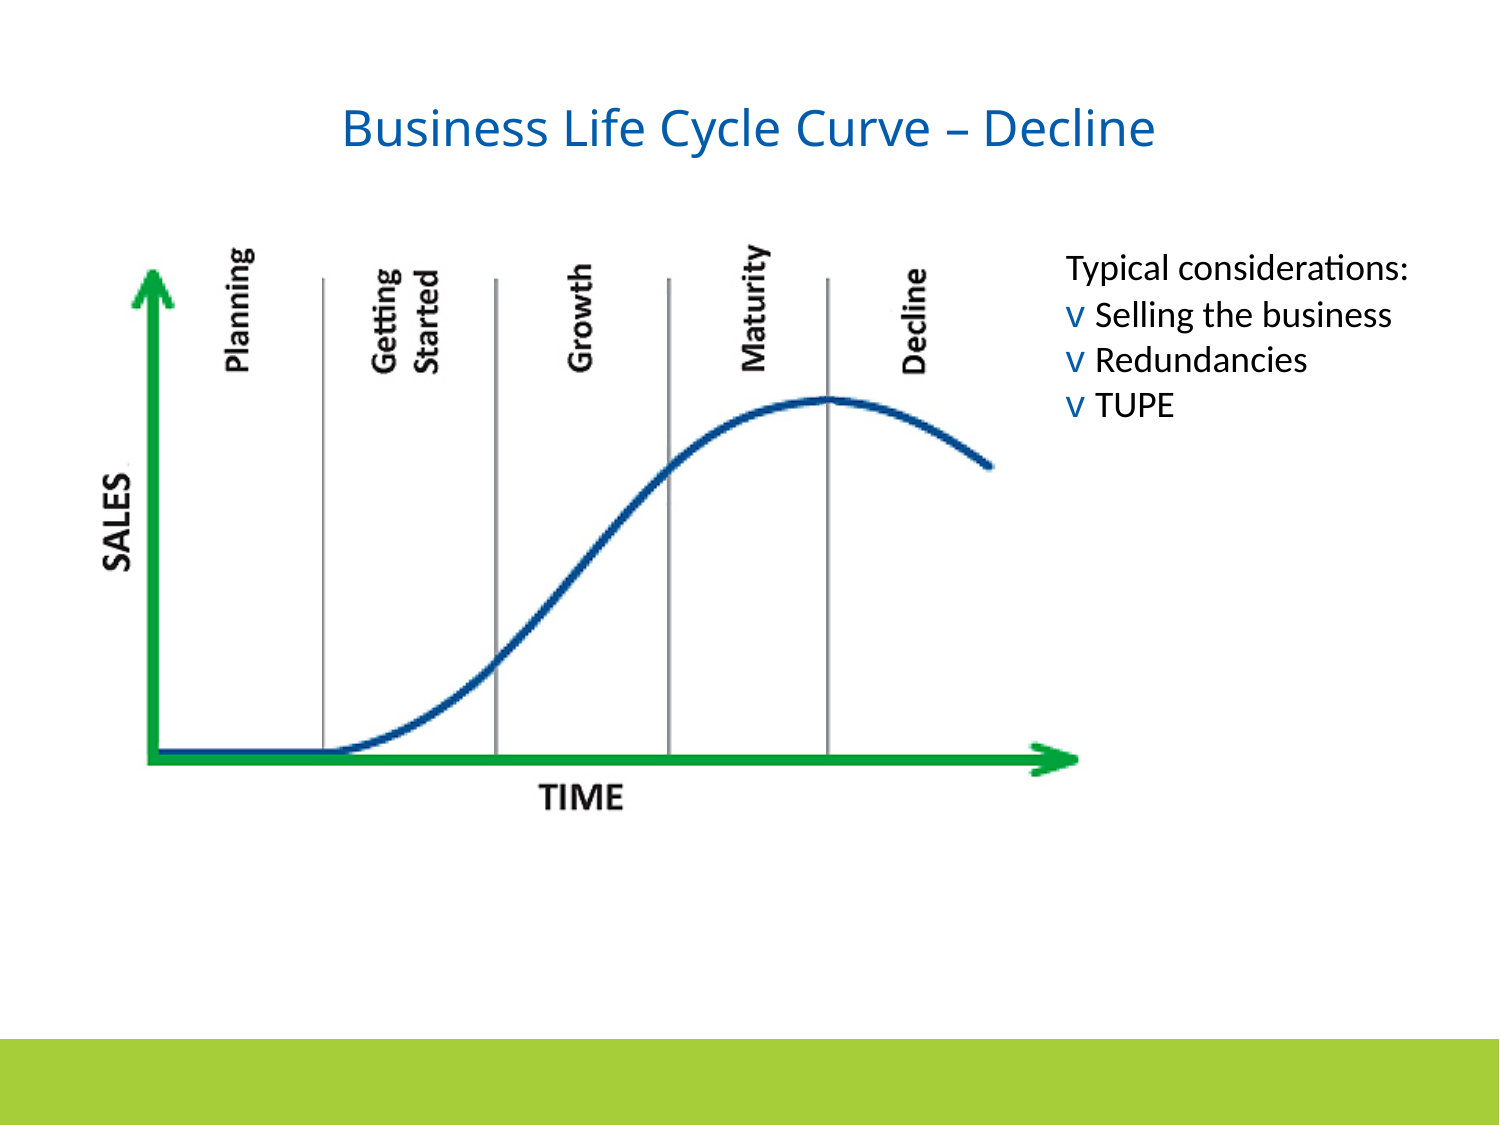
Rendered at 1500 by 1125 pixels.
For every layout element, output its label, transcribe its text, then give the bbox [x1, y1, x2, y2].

text_box Business Life Cycle Curve – Decline [117, 88, 1382, 178]
text_box Typical considerations: v Selling the business v Redundancies v TUPE [1050, 235, 1441, 701]
text_box [0, 1039, 1499, 1125]
picture [89, 235, 1088, 827]
